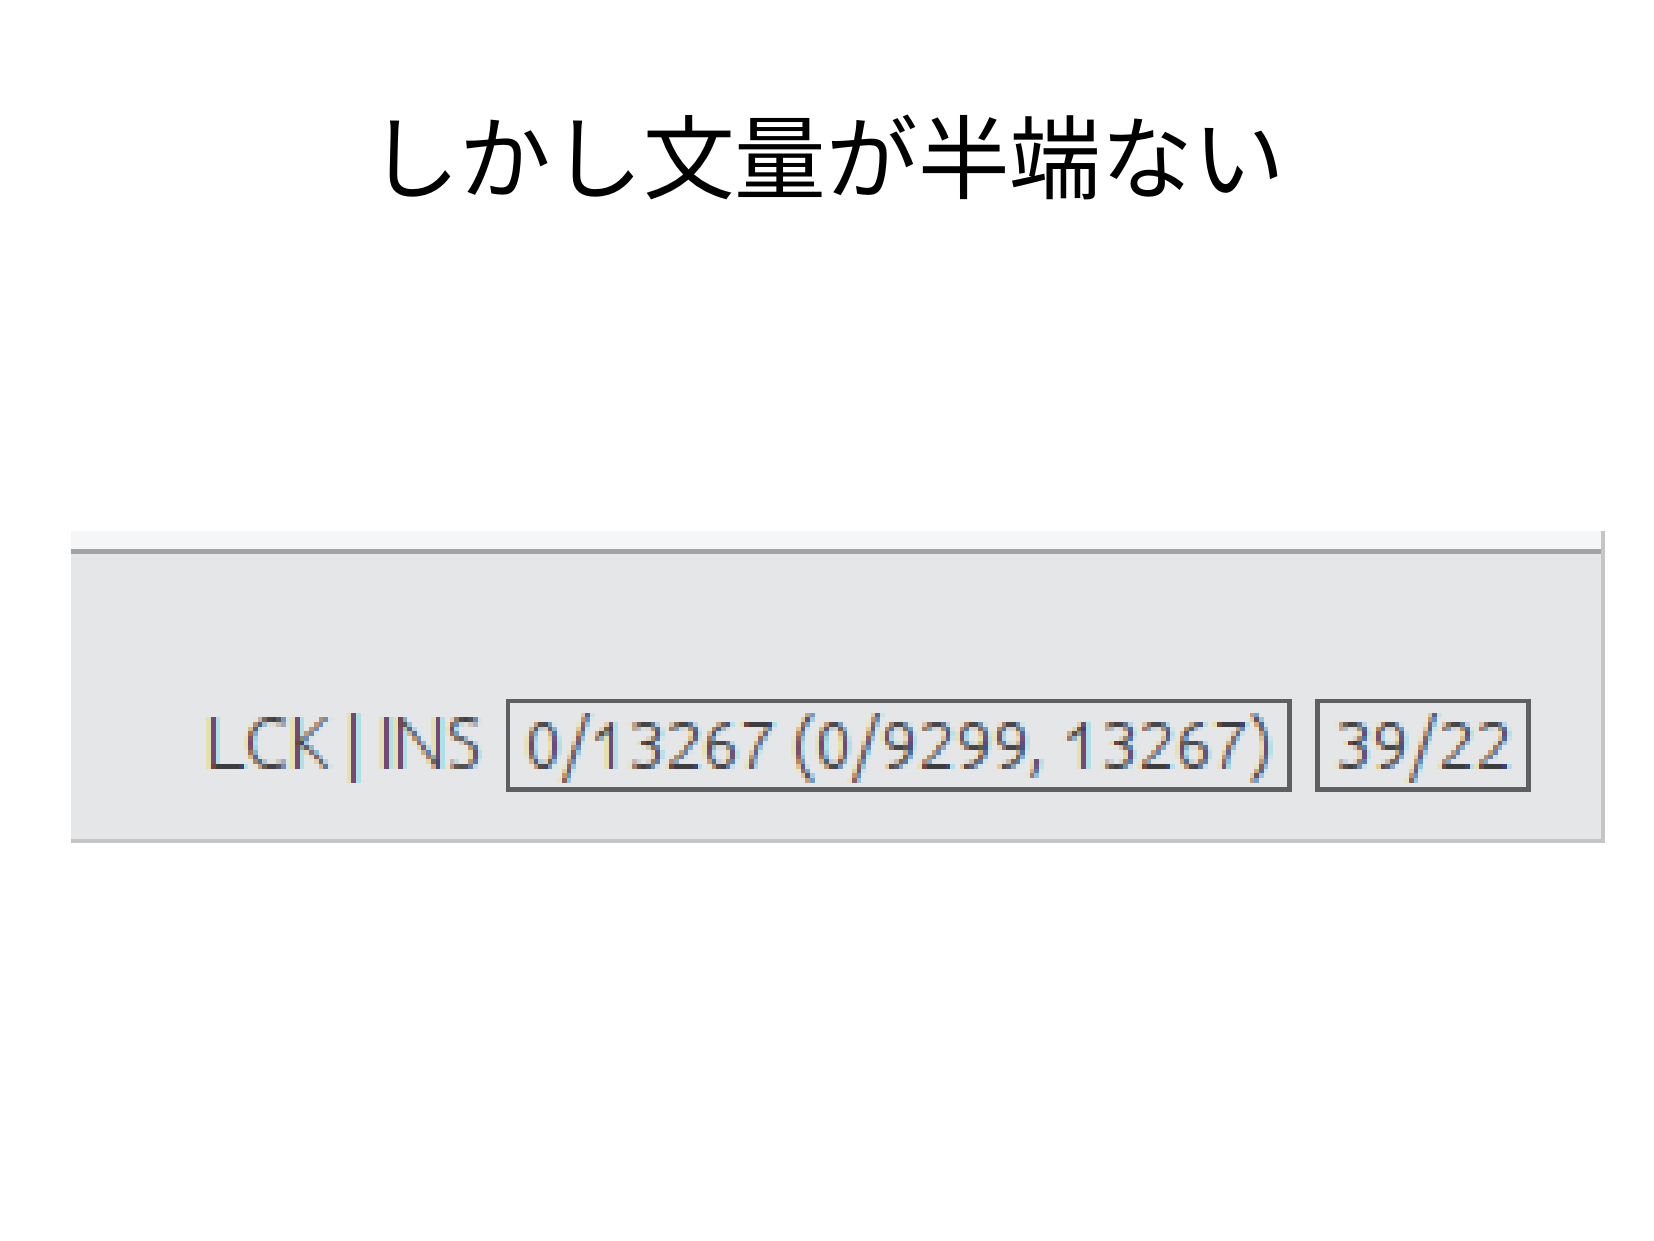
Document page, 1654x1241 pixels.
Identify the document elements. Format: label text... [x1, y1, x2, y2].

picture [71, 531, 1648, 886]
title しかし文量が半端ない [82, 49, 1571, 257]
